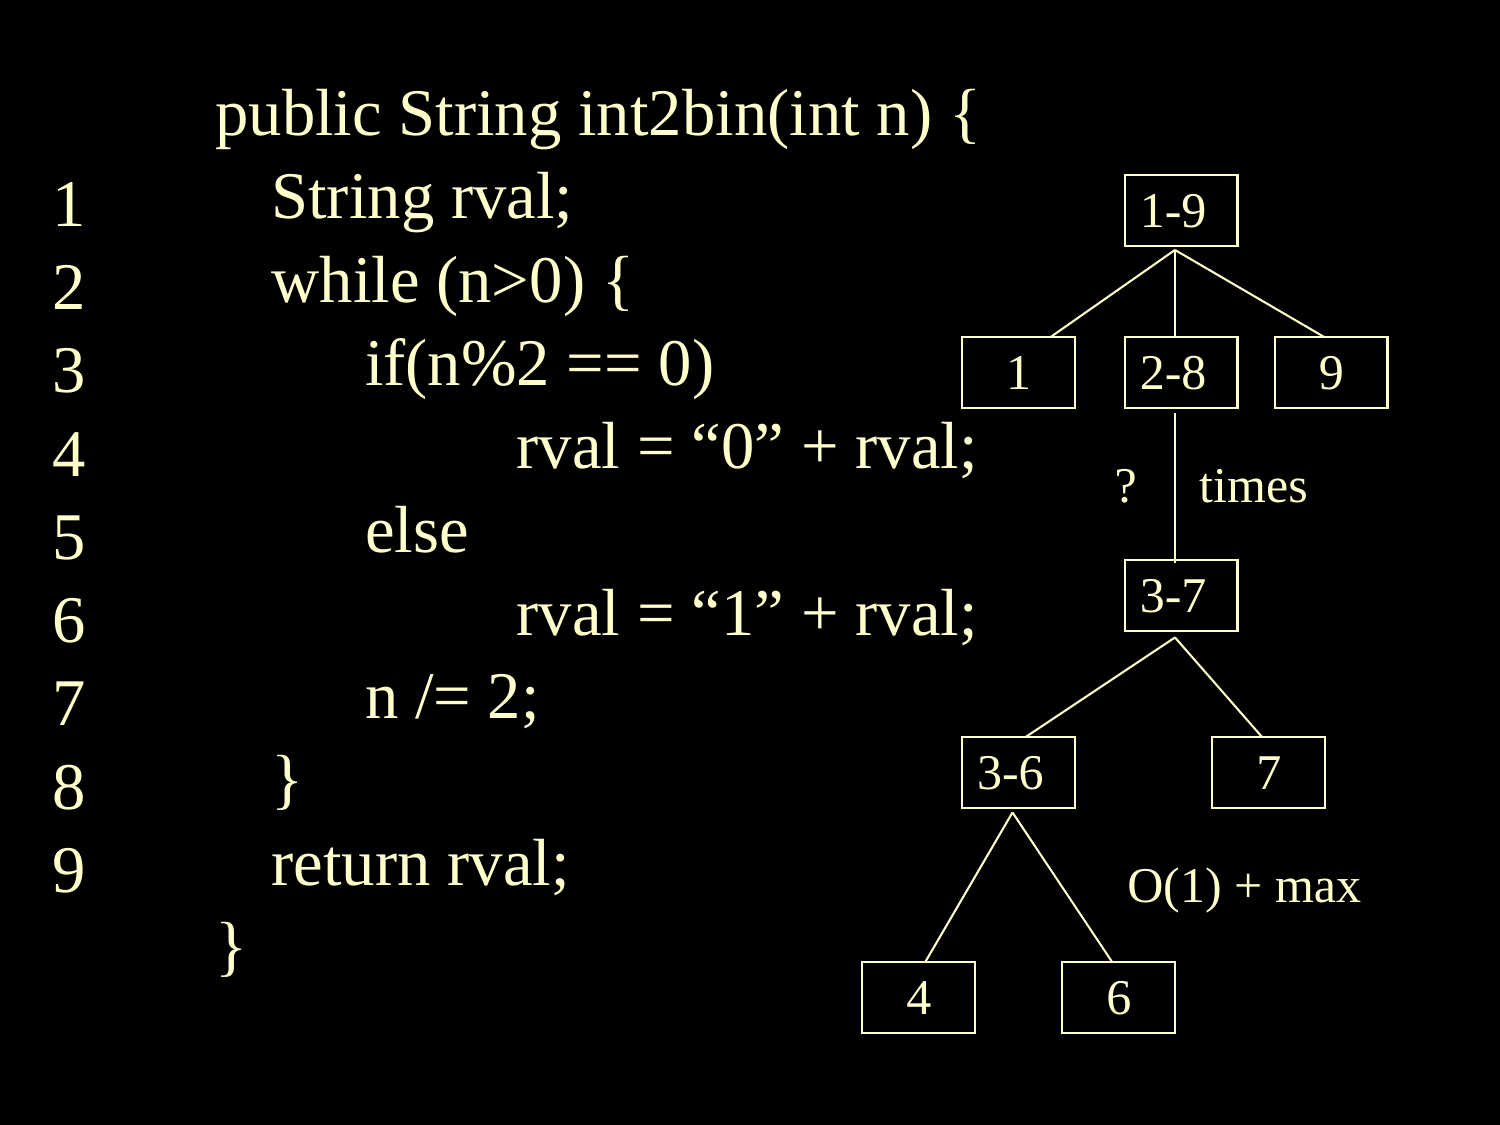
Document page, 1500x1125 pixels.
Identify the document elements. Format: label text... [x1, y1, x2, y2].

text_box 1 2 3 4 5 6 7 8 9 [37, 74, 188, 1051]
list public String int2bin(int n) { String rval; while (n>0) { if(n%2 == 0) rval = “0” + rval; else rval = “1” + rval; n /= 2; } return rval; } [200, 74, 1128, 1051]
text_box 1-9 [1128, 174, 1238, 246]
text_box 7 [1212, 737, 1326, 809]
text_box 6 [1128, 962, 1176, 1034]
text_box 3-7 [1128, 560, 1238, 632]
text_box ? times [1128, 449, 1324, 521]
text_box 2-8 [1128, 337, 1238, 409]
text_box O(1) + max [1128, 849, 1377, 921]
text_box 9 [1274, 337, 1388, 409]
